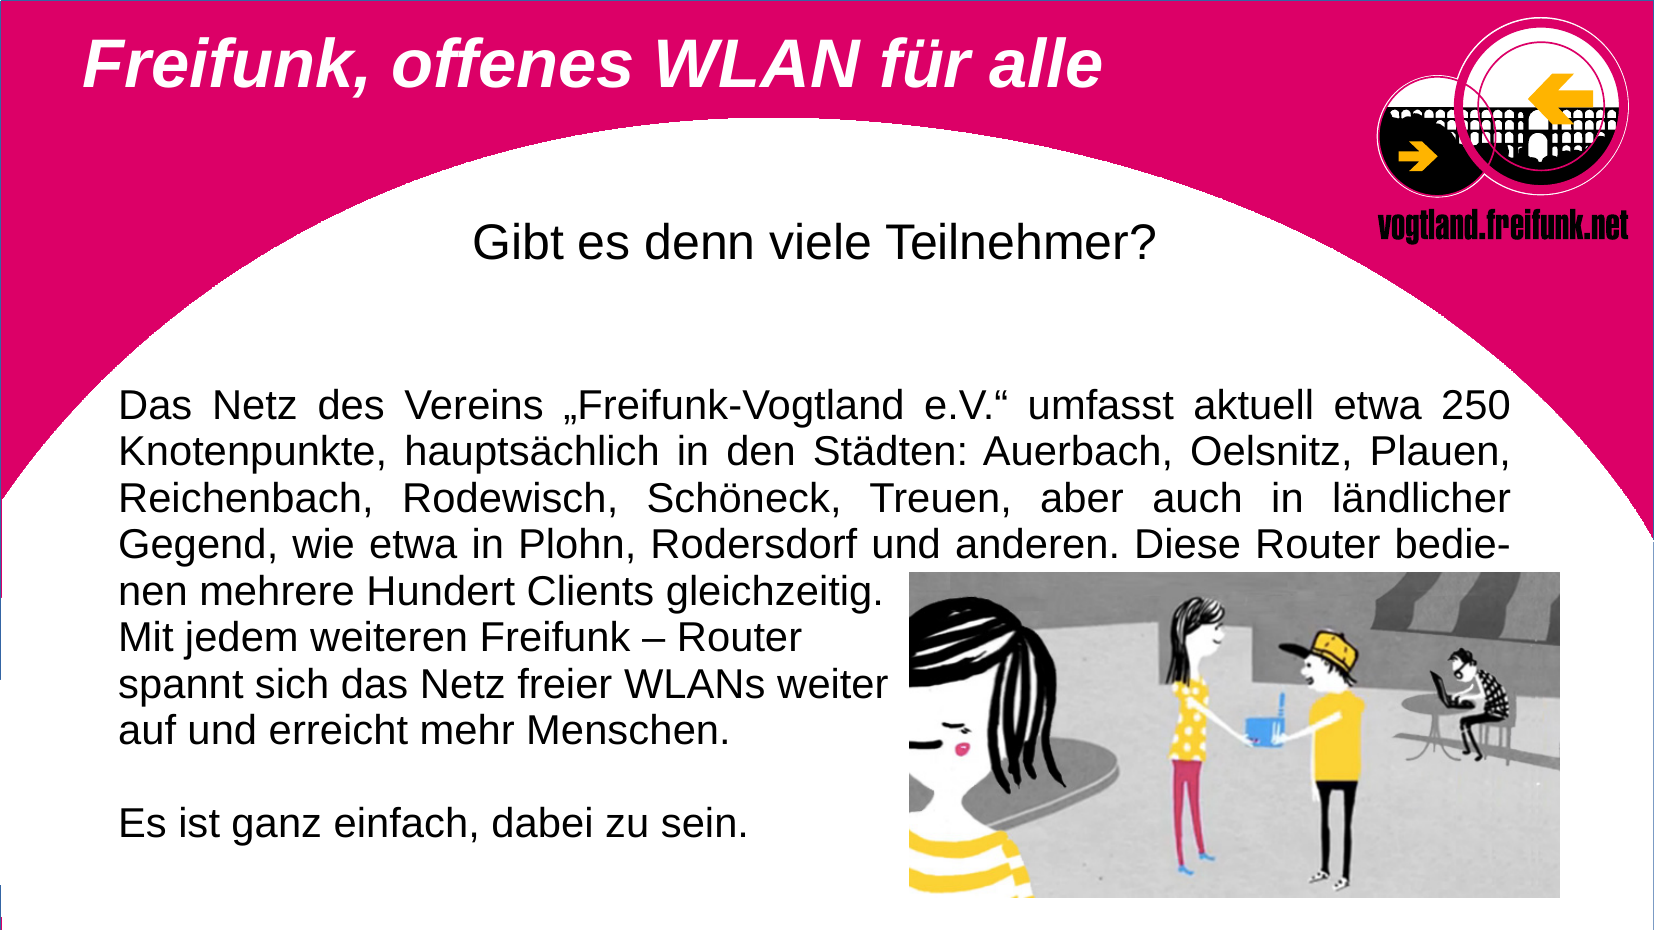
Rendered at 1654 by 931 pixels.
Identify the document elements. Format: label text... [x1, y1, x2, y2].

text_box [0, 0, 1654, 931]
title Freifunk, offenes WLAN für alle [82, 17, 1571, 111]
picture [1375, 16, 1630, 247]
subtitle Gibt es denn viele Teilnehmer? Das Netz des Vereins „Freifunk-Vogtland e.V.“ umfasst aktuell etwa 250 Knotenpunkte, hauptsächlich in den Städten: Auerbach, Oelsnitz, Plauen, Reichenbach, Rodewisch, Schöneck, Treuen, aber auch in ländlicher Gegend, wie etwa in Plohn, Rodersdorf und anderen. Diese Router bedie-nen mehrere Hundert Clients gleichzeitig. Mit jedem weiteren Freifunk – Router spannt sich das Netz freier WLANs weiter auf und erreicht mehr Menschen. Es ist ganz einfach, dabei zu sein. [118, 158, 1512, 893]
picture [909, 572, 1560, 898]
